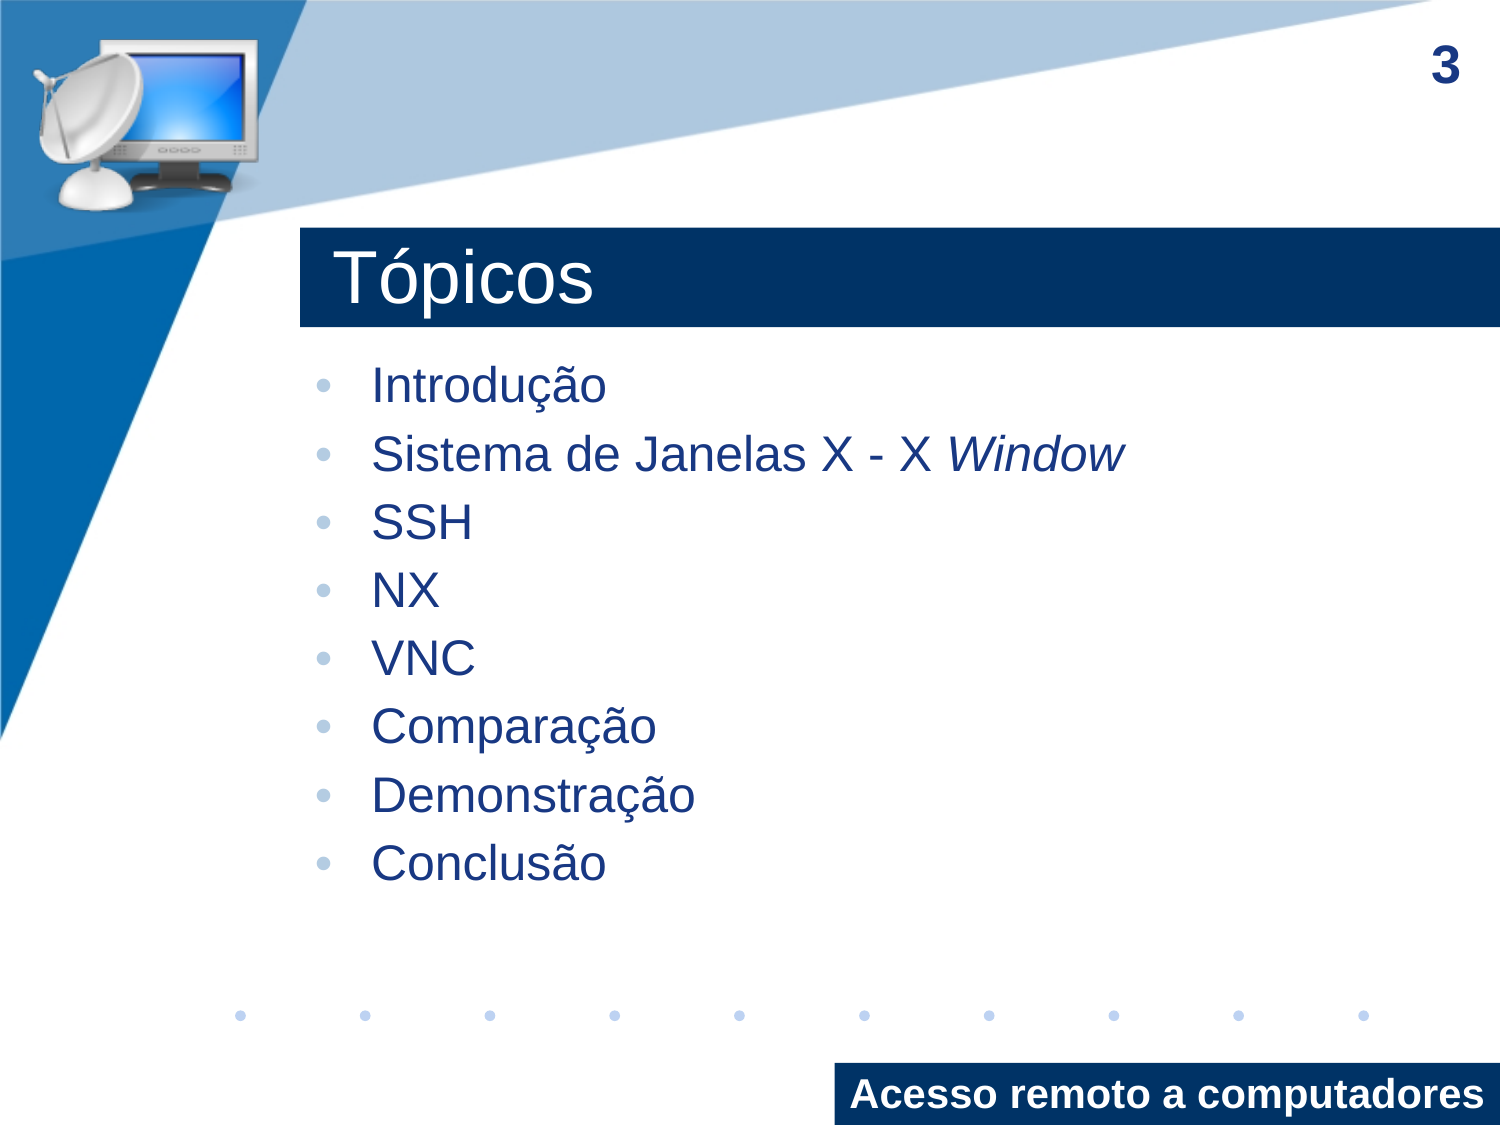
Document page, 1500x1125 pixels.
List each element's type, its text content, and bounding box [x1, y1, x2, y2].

picture [0, 0, 1500, 842]
list Introdução Sistema de Janelas X - X Window SSH NX VNC Comparação Demonstração Conclusão [300, 350, 1476, 1013]
title Tópicos [300, 227, 1500, 328]
